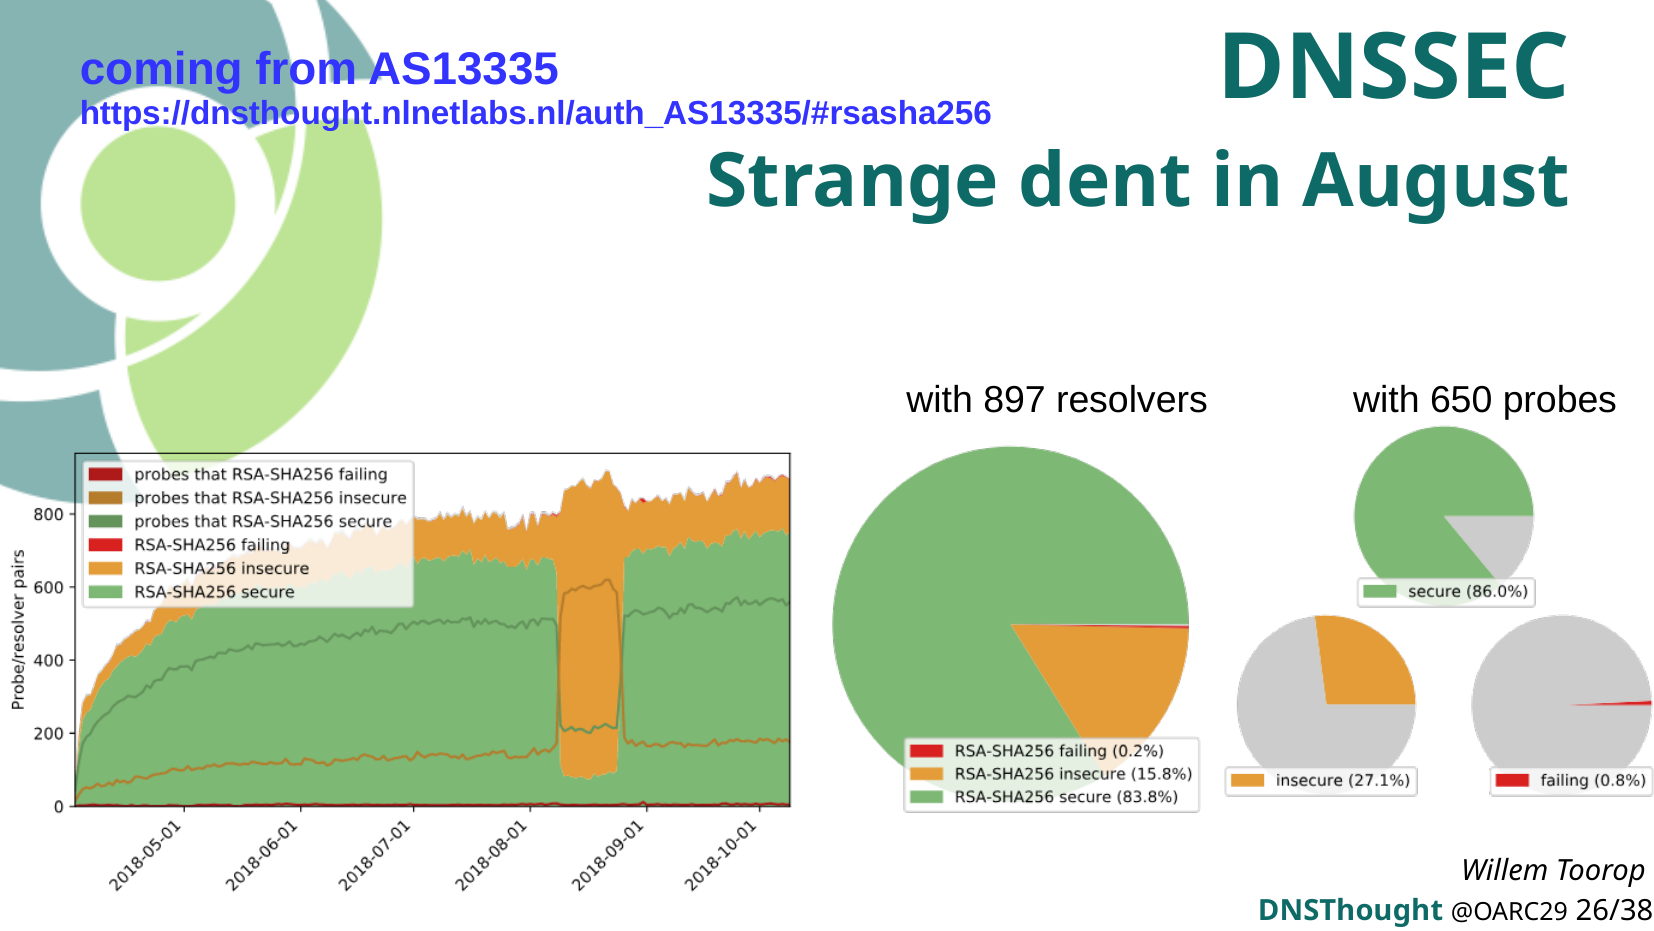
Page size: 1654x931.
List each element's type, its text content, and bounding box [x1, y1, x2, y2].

text_box coming from AS13335 https://dnsthought.nlnetlabs.nl/auth_AS13335/#rsasha256 [64, 35, 1176, 125]
picture [0, 0, 1654, 906]
text_box with 650 probes [1338, 371, 1654, 466]
text_box with 897 resolvers [891, 370, 1353, 465]
title DNSSEC Strange dent in August [82, 18, 1571, 212]
